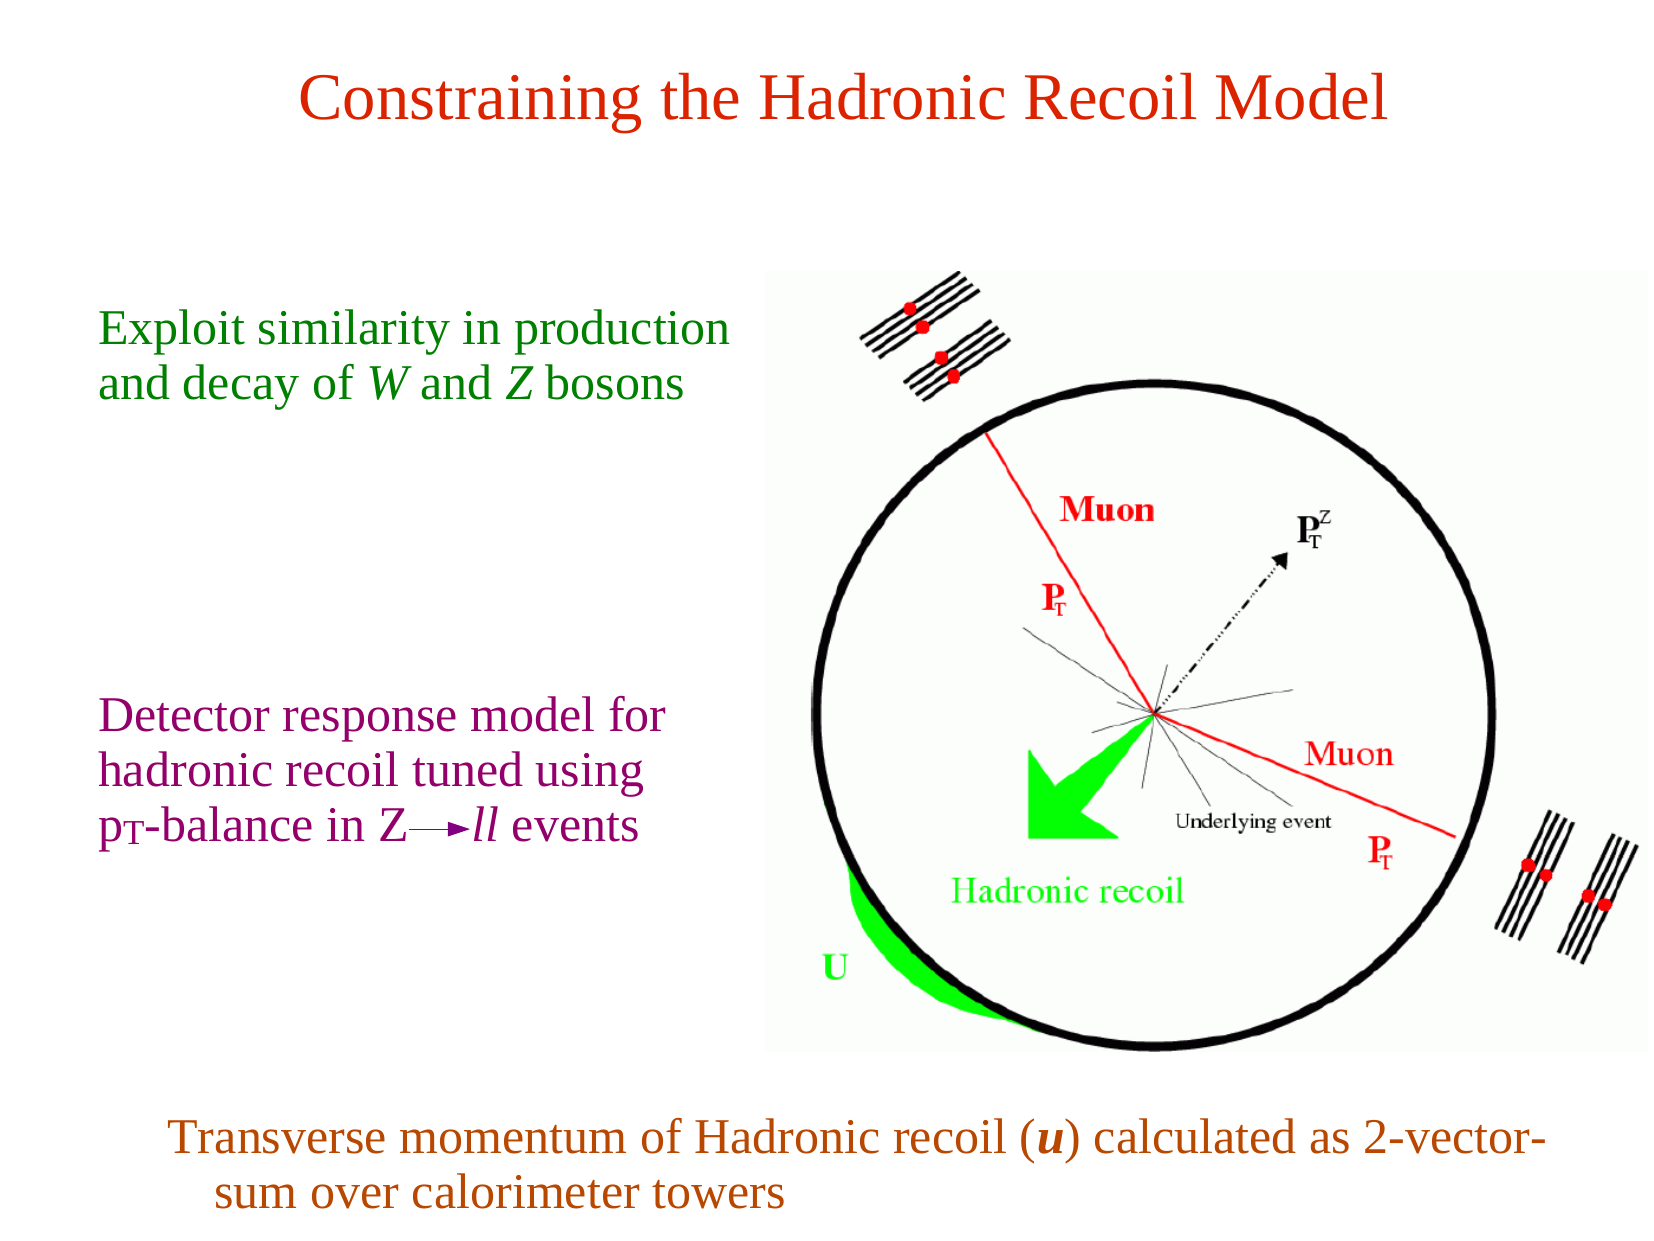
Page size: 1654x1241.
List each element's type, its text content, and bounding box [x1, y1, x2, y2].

picture [765, 271, 1648, 1052]
text_box Transverse momentum of Hadronic recoil (u) calculated as 2-vector-sum over calorimeter towers [72, 1108, 1581, 1225]
title Constraining the Hadronic Recoil Model [103, 43, 1586, 151]
text_box Exploit similarity in production and decay of W and Z bosons Detector response model for hadronic recoil tuned using pT-balance in Z ll events [98, 299, 774, 1053]
